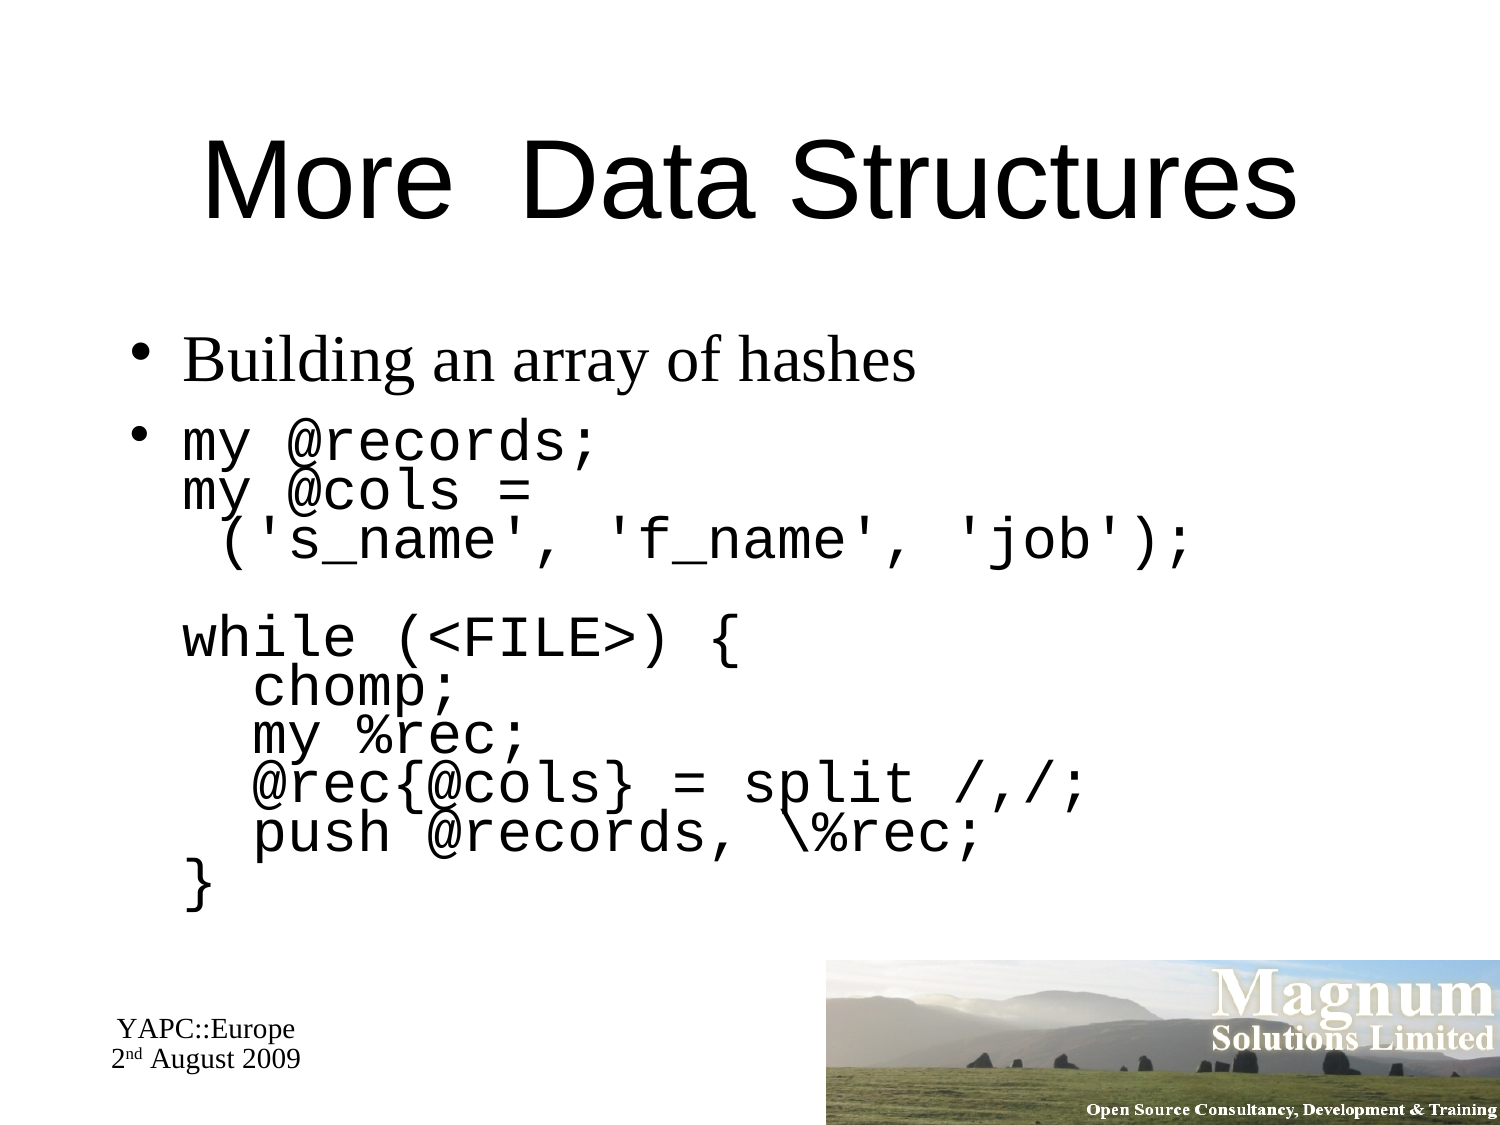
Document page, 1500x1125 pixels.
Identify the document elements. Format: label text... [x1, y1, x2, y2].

picture [826, 960, 1500, 1125]
list Building an array of hashes my @records; my @cols = ('s_name', 'f_name', 'job'); while (<FILE>) { chomp; my %rec; @rec{@cols} = split /,/; push @records, \%rec; } [112, 337, 1388, 930]
title More Data Structures [112, 62, 1388, 250]
